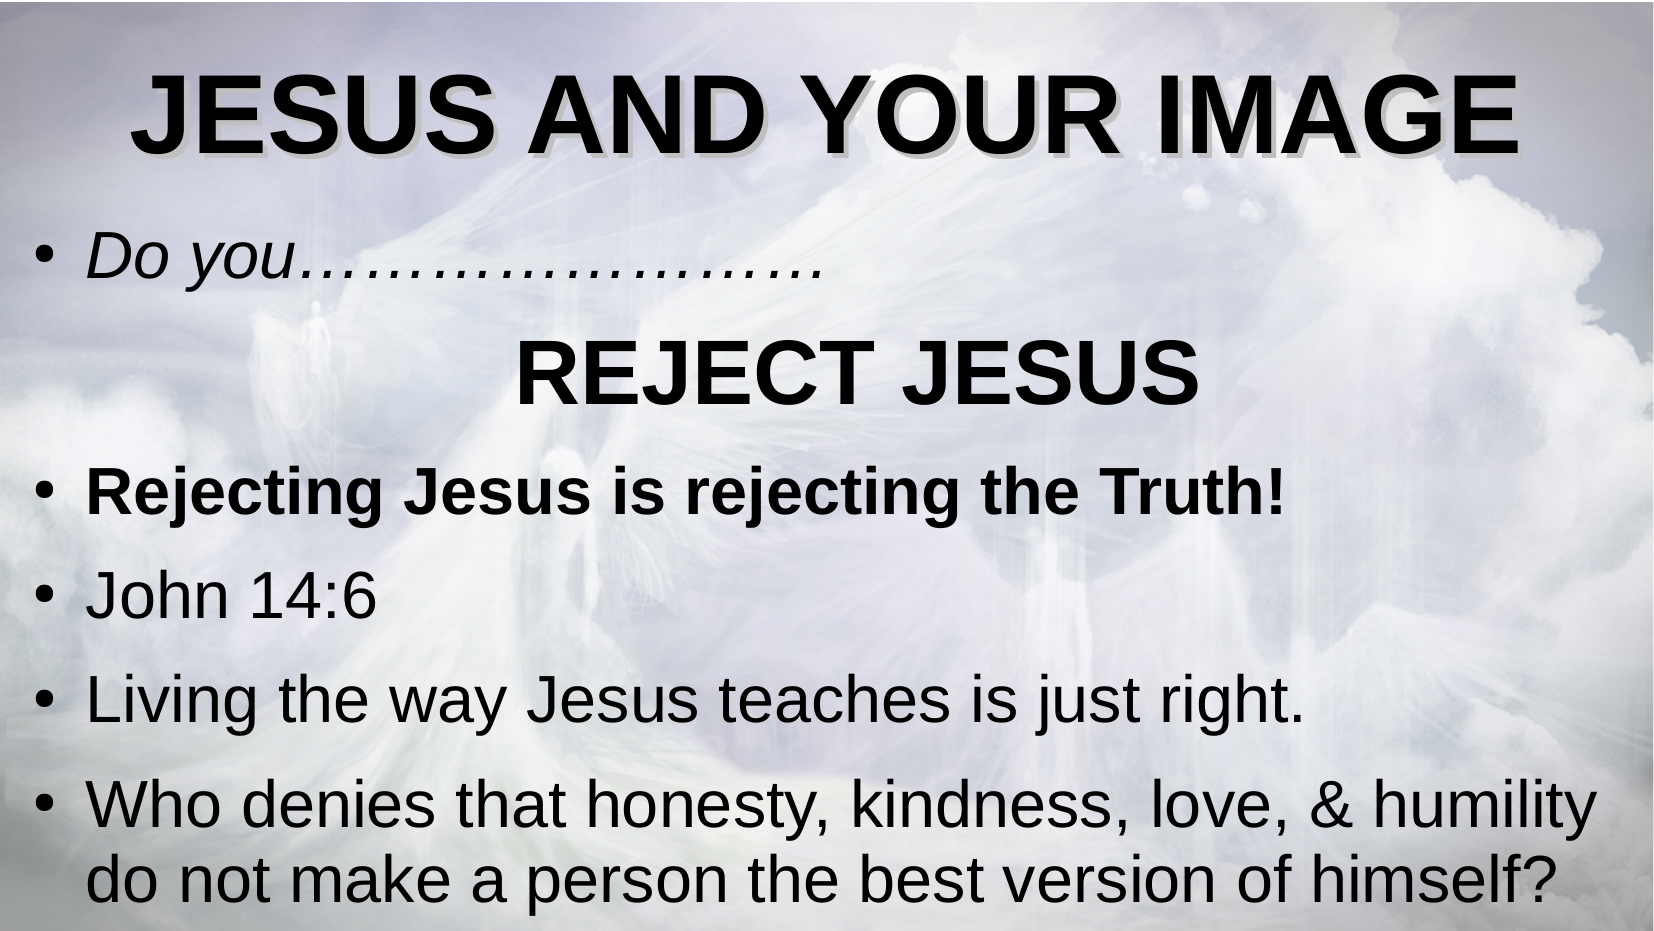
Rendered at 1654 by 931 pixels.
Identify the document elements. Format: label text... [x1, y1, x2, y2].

list Do you…………………… REJECT JESUS Rejecting Jesus is rejecting the Truth! John 14:6 Living the way Jesus teaches is just right. Who denies that honesty, kindness, love, & humility do not make a person the best version of himself? [15, 217, 1651, 931]
picture [0, 2, 1654, 931]
title JESUS AND YOUR IMAGE [82, 37, 1571, 193]
